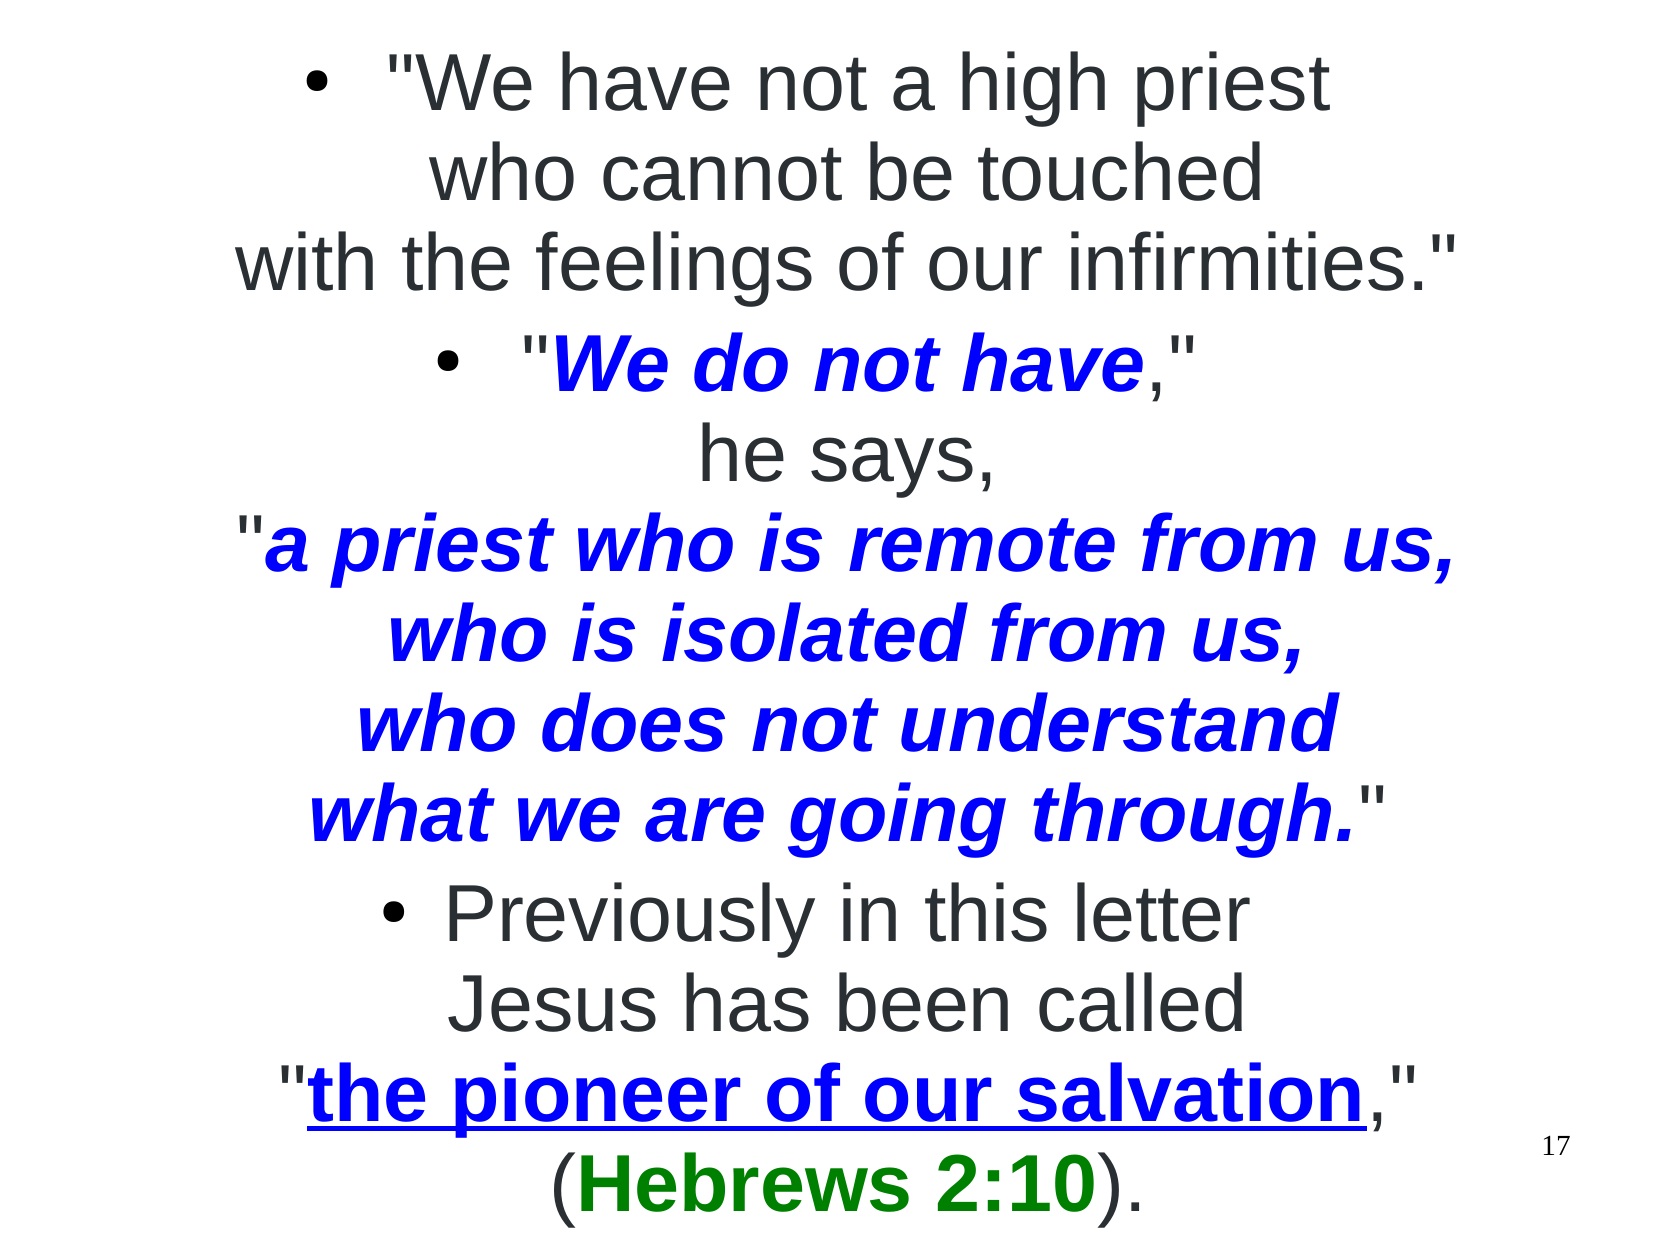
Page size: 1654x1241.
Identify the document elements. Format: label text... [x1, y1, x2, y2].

list "We have not a high priest who cannot be touched with the feelings of our infirmities." "We do not have," he says, "a priest who is remote from us, who is isolated from us, who does not understand what we are going through." Previously in this letter Jesus has been called "the pioneer of our salvation," (Hebrews 2:10). [37, 37, 1613, 1238]
